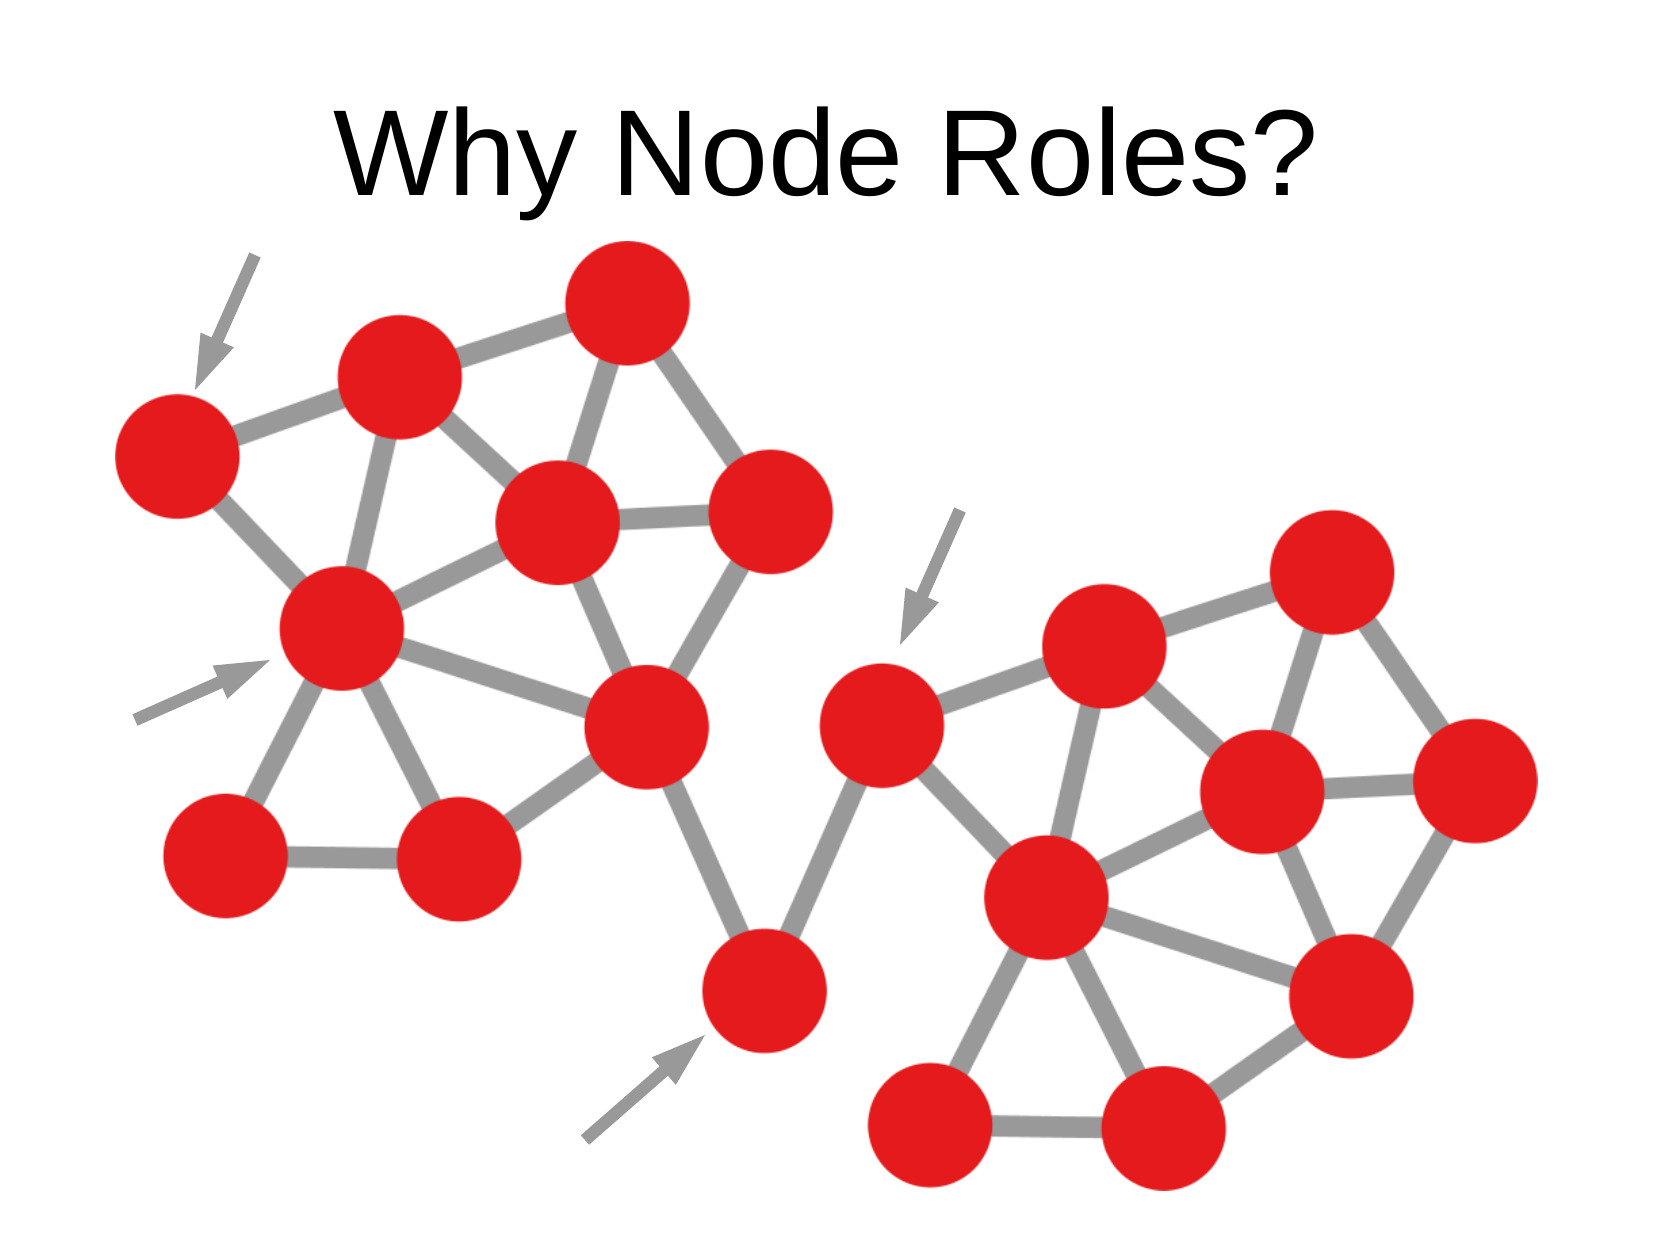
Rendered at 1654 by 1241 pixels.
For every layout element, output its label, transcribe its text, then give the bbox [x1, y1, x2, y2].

picture [115, 241, 1538, 1192]
title Why Node Roles? [82, 49, 1571, 257]
